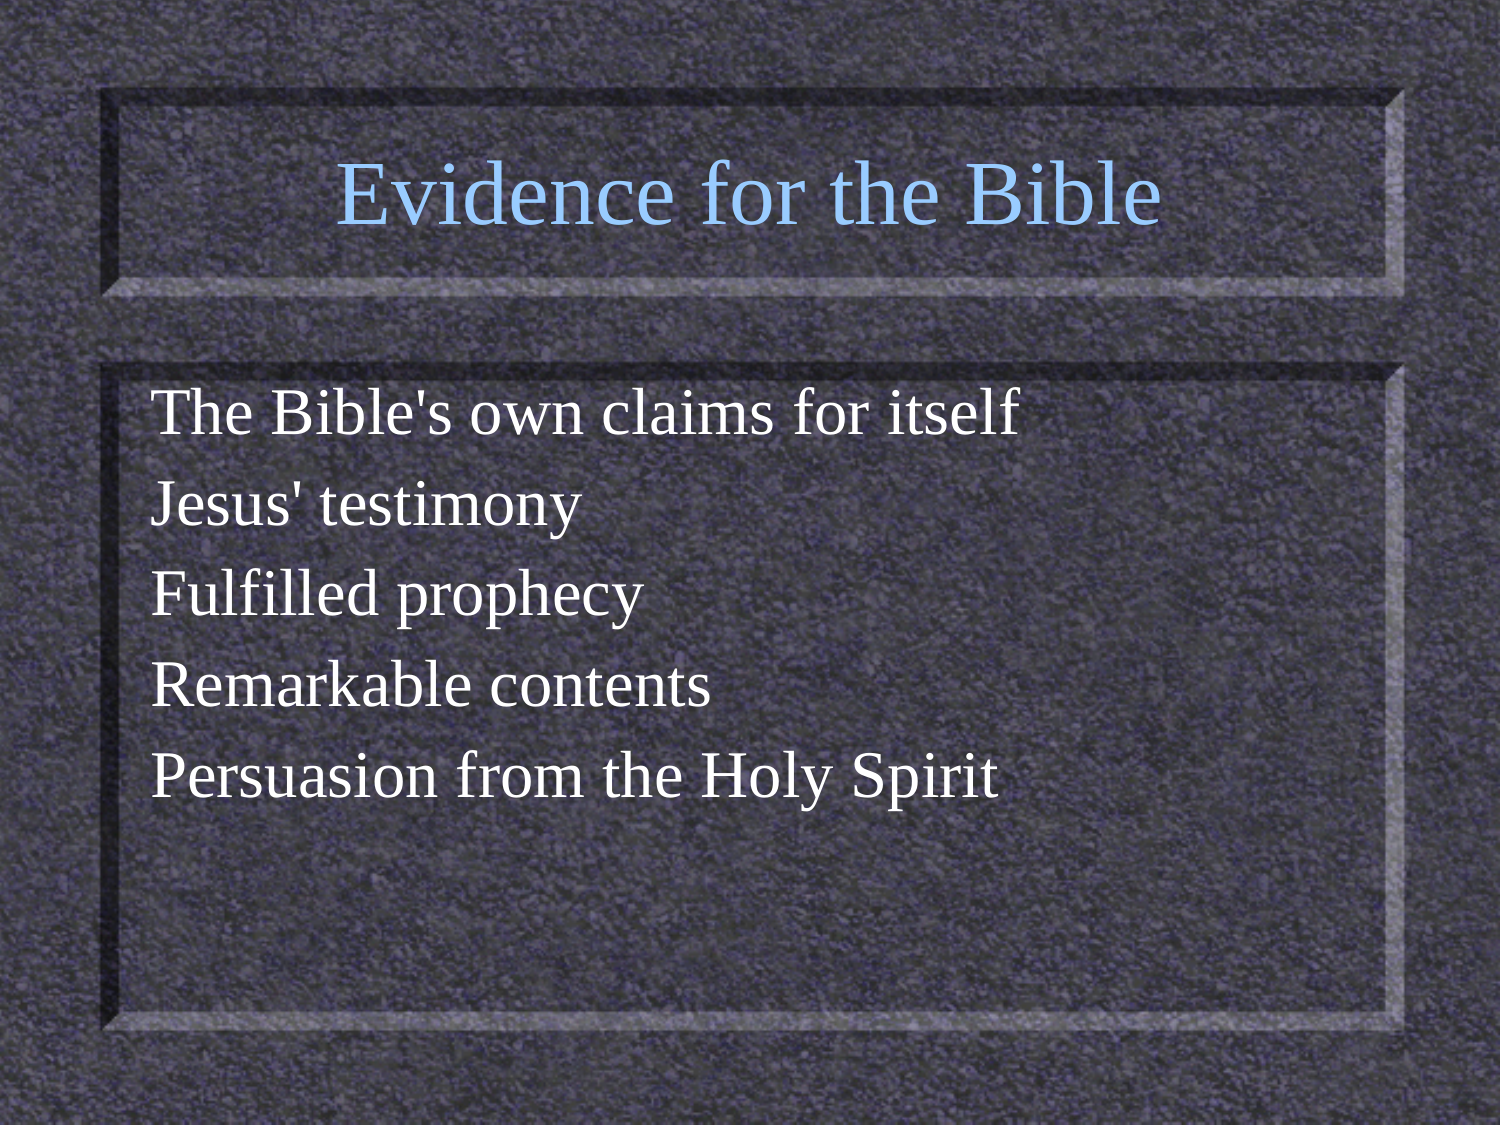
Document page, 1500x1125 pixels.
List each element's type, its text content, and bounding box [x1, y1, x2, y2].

title Evidence for the Bible [150, 76, 1351, 312]
picture [0, 0, 1500, 1125]
list The Bible's own claims for itself Jesus' testimony Fulfilled prophecy Remarkable contents Persuasion from the Holy Spirit [149, 374, 1375, 987]
